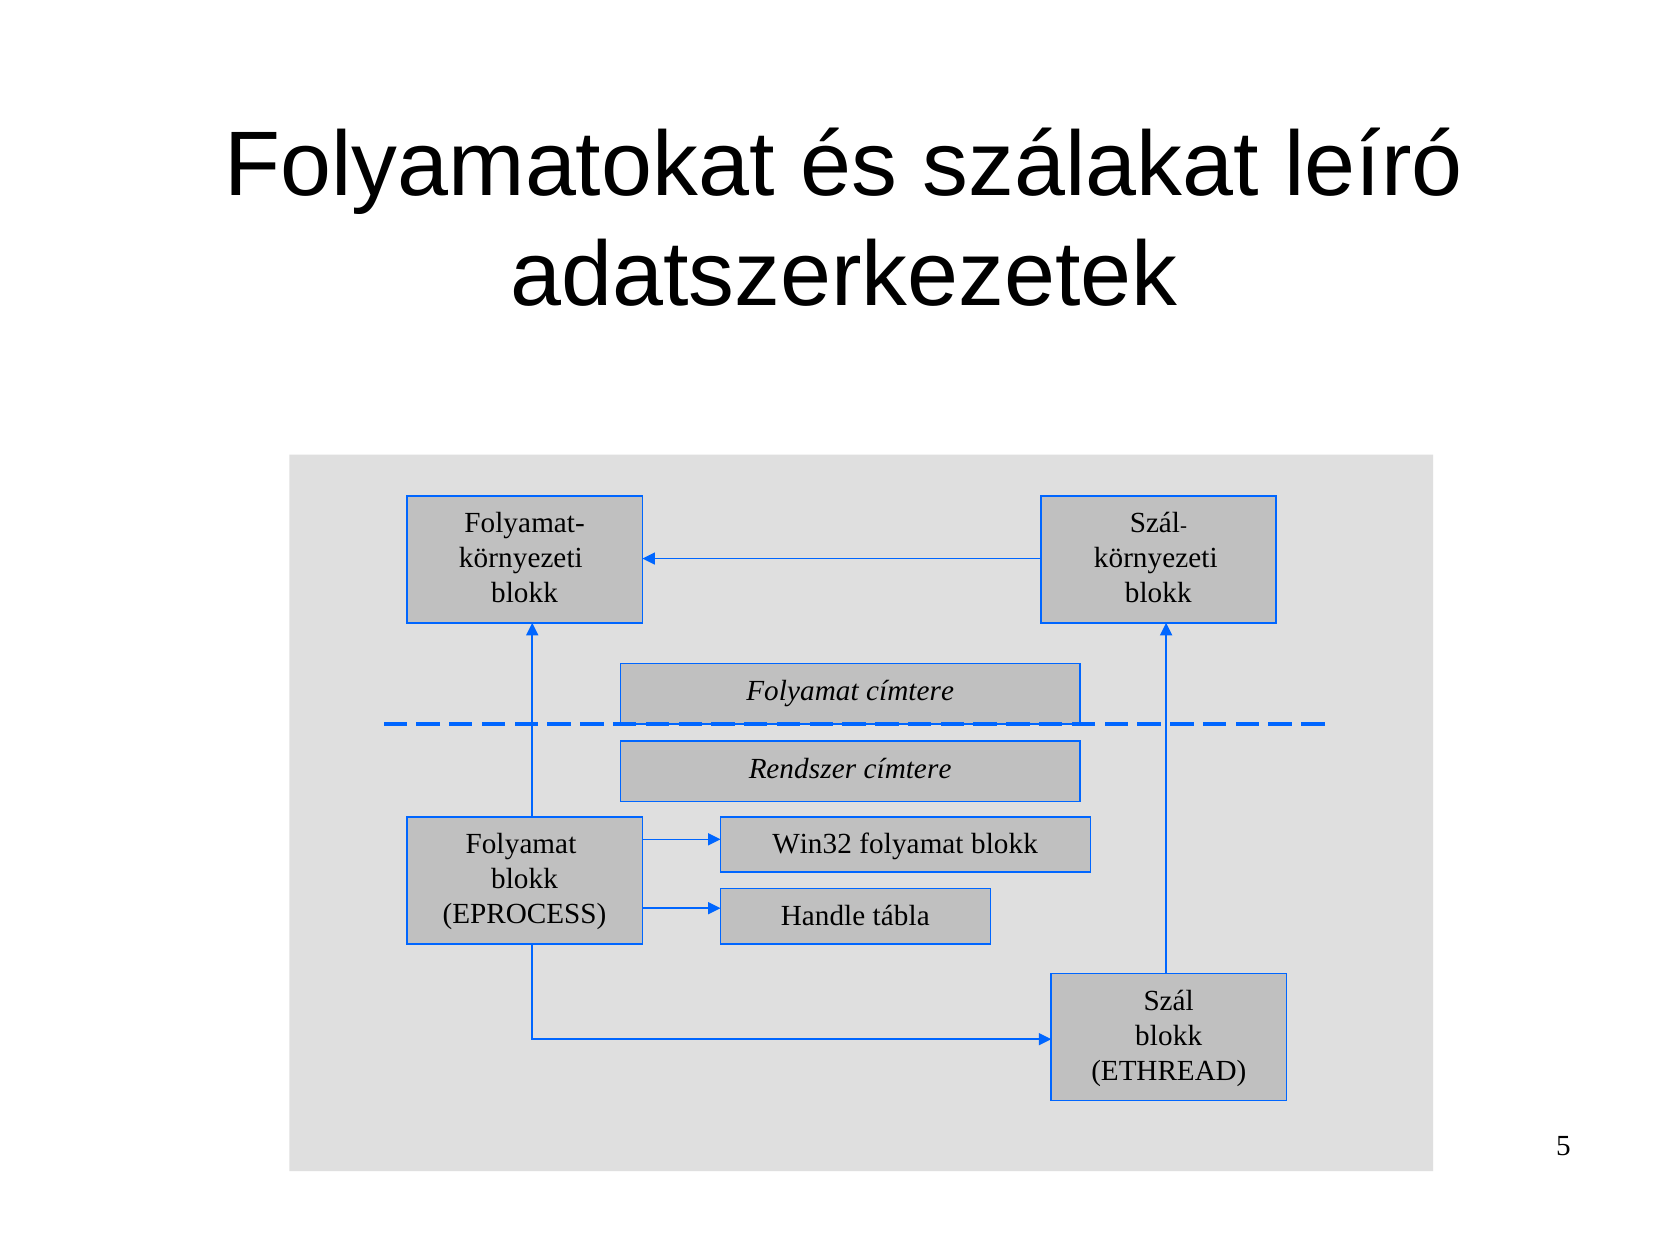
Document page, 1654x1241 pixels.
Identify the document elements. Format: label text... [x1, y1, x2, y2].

text_box Folyamat címtere [620, 663, 1080, 724]
text_box Folyamat blokk (EPROCESS) [407, 816, 643, 944]
text_box Rendszer címtere [620, 741, 1080, 802]
text_box [289, 454, 1434, 1172]
text_box Win32 folyamat blokk [720, 816, 1091, 873]
text_box Szál- környezeti blokk [1040, 495, 1277, 623]
text_box Szál blokk (ETHREAD) [1051, 973, 1287, 1101]
title Folyamatokat és szálakat leíró adatszerkezetek [124, 110, 1530, 317]
text_box Folyamat-környezeti blokk [407, 495, 643, 623]
text_box Handle tábla [720, 888, 991, 944]
